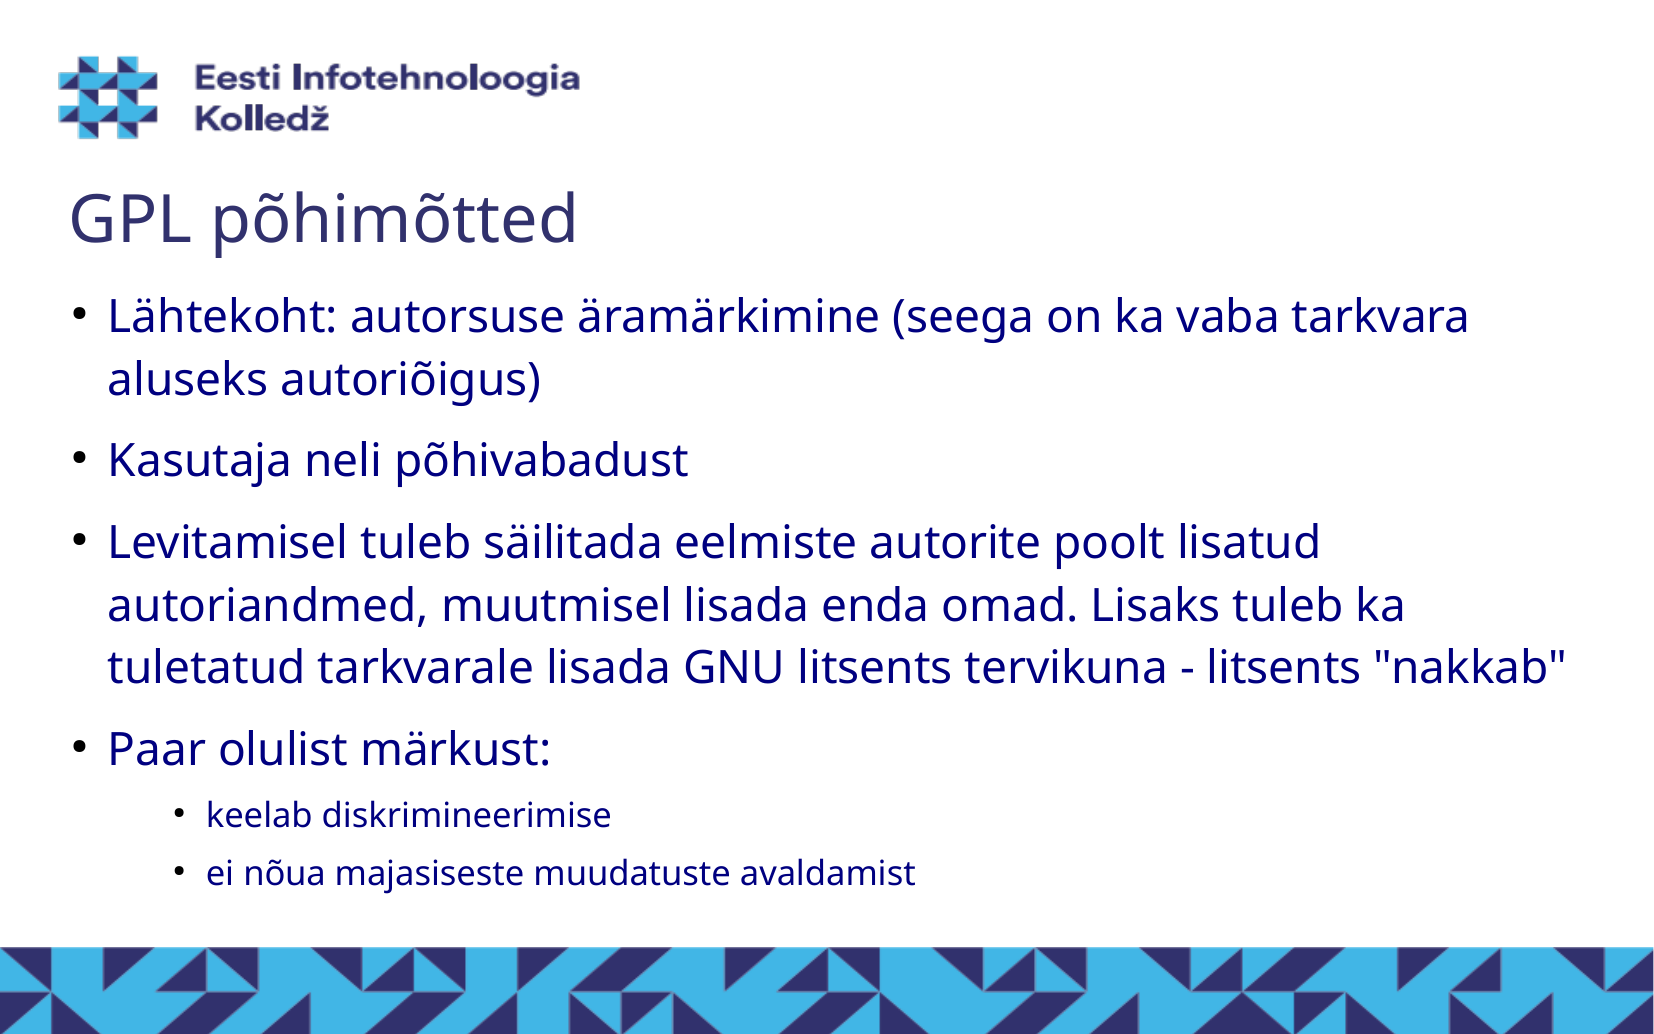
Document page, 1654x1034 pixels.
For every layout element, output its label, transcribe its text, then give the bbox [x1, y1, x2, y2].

list Lähtekoht: autorsuse äramärkimine (seega on ka vaba tarkvara aluseks autoriõigus) Kasutaja neli põhivabadust Levitamisel tuleb säilitada eelmiste autorite poolt lisatud autoriandmed, muutmisel lisada enda omad. Lisaks tuleb ka tuletatud tarkvarale lisada GNU litsents tervikuna - litsents "nakkab" Paar olulist märkust: keelab diskrimineerimise ei nõua majasiseste muudatuste avaldamist [59, 283, 1595, 936]
title GPL põhimõtted [68, 147, 1536, 283]
